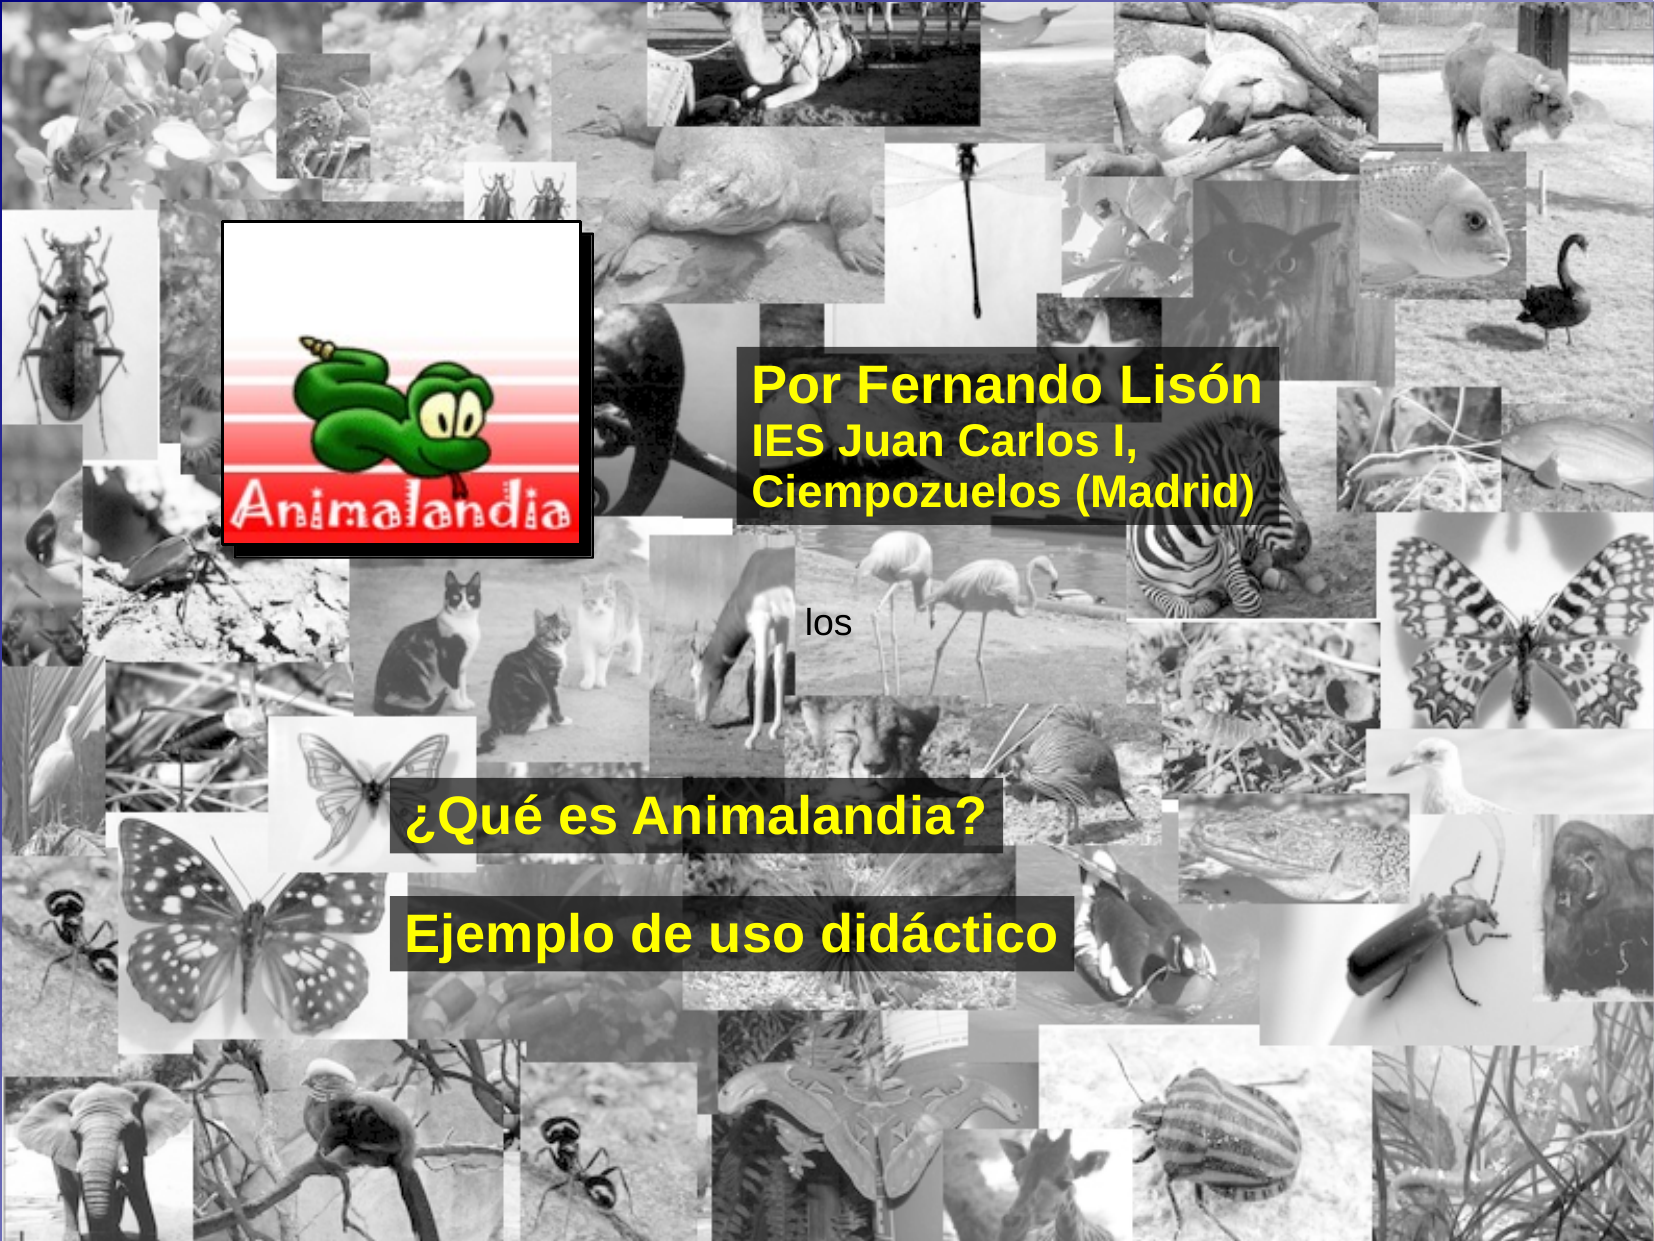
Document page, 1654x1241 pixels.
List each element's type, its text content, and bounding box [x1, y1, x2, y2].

text_box ¿Qué es Animalandia? [389, 777, 1004, 854]
picture [2, 2, 1654, 1241]
text_box Ejemplo de uso didáctico [389, 896, 1075, 972]
text_box Por Fernando Lisón IES Juan Carlos I, Ciempozuelos (Madrid) [736, 346, 1280, 525]
